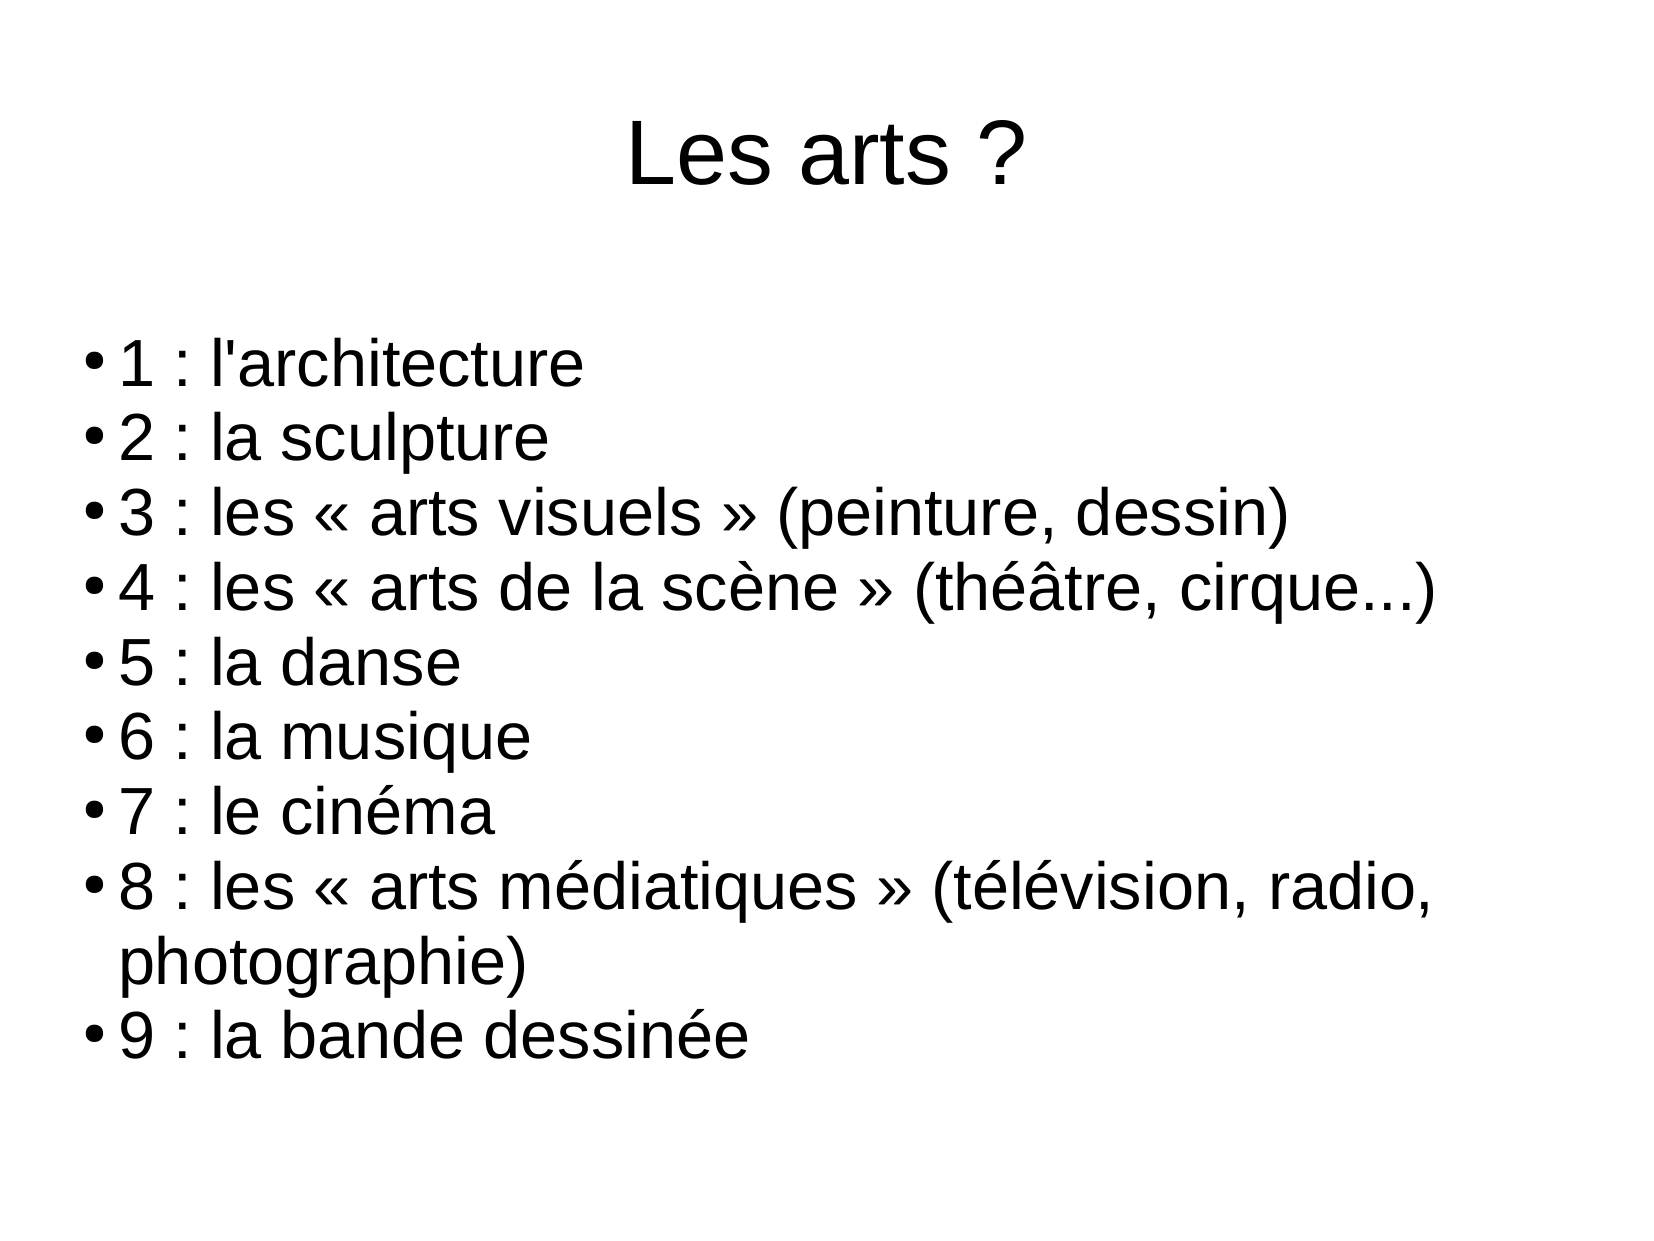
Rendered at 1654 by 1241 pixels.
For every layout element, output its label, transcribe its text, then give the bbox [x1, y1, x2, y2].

subtitle 1 : l'architecture 2 : la sculpture 3 : les « arts visuels » (peinture, dessin) 4 : les « arts de la scène » (théâtre, cirque...) 5 : la danse 6 : la musique 7 : le cinéma 8 : les « arts médiatiques » (télévision, radio, photographie) 9 : la bande dessinée [82, 290, 1571, 1109]
title Les arts ? [82, 49, 1571, 257]
